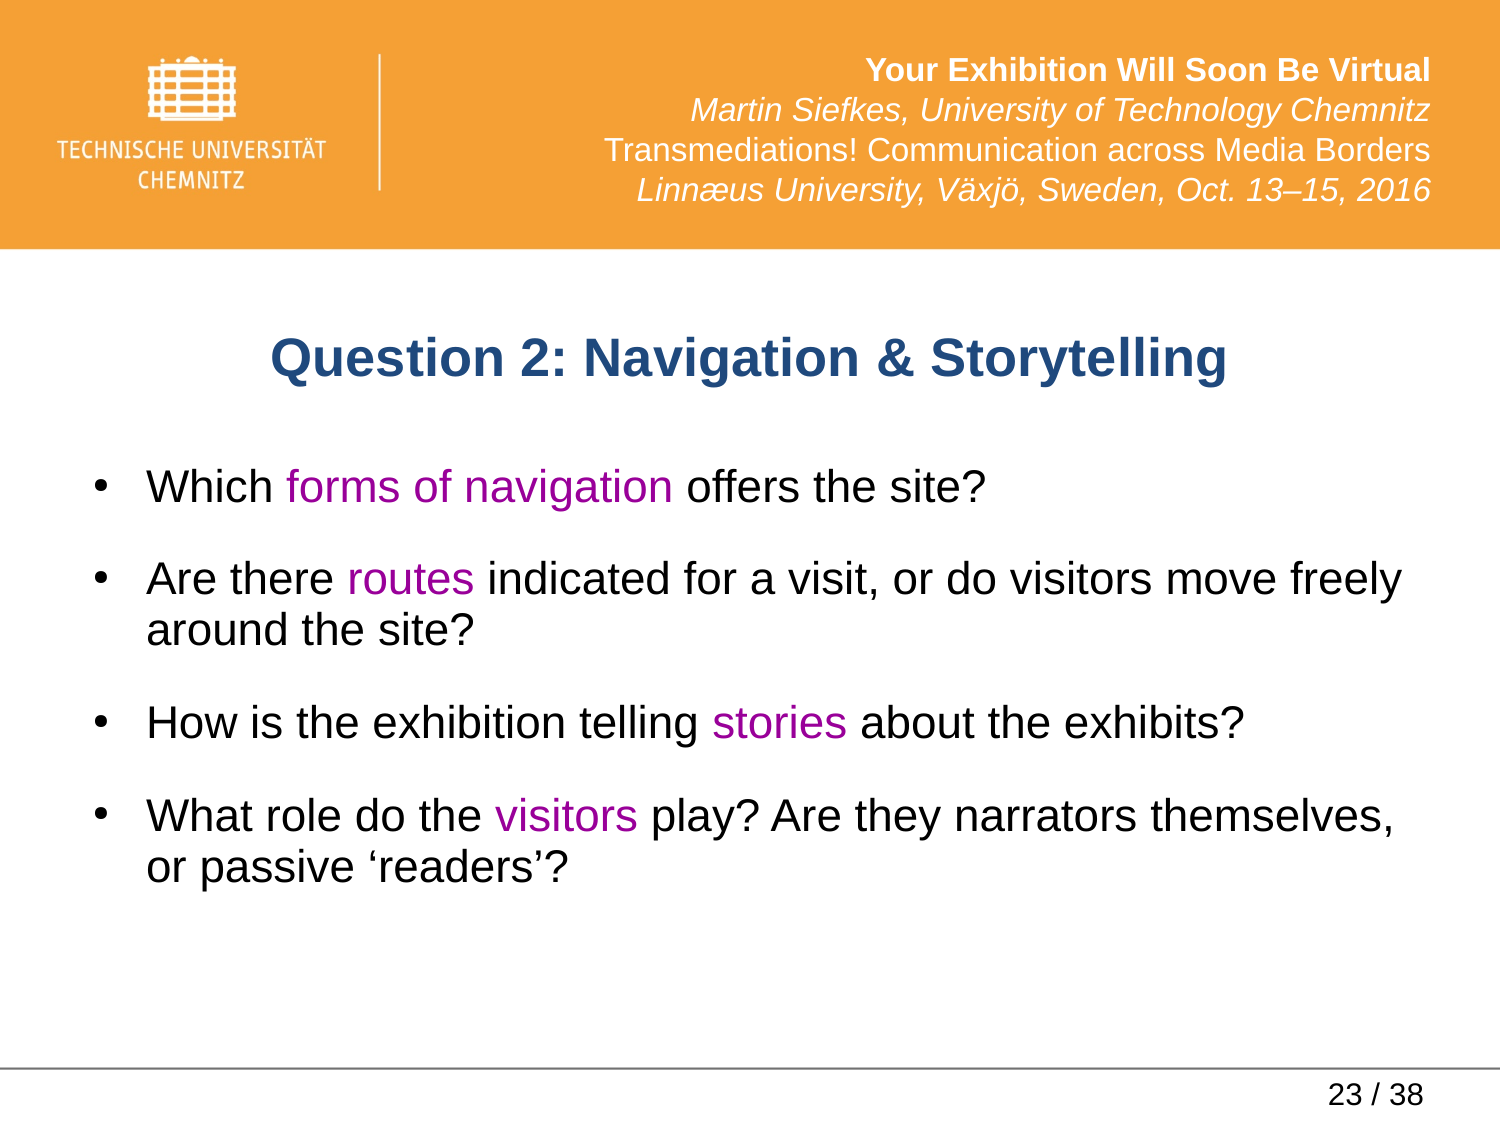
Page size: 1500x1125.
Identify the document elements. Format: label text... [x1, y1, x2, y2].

list Which forms of navigation offers the site? Are there routes indicated for a visit, or do visitors move freely around the site? How is the exhibition telling stories about the exhibits? What role do the visitors play? Are they narrators themselves, or passive ‘readers’? [75, 460, 1426, 834]
list [419, 45, 774, 197]
picture [0, 0, 1500, 1125]
text_box Question 2: Navigation & Storytelling [59, 314, 1441, 449]
text_box <Nummer> / 38 [1220, 1069, 1500, 1120]
